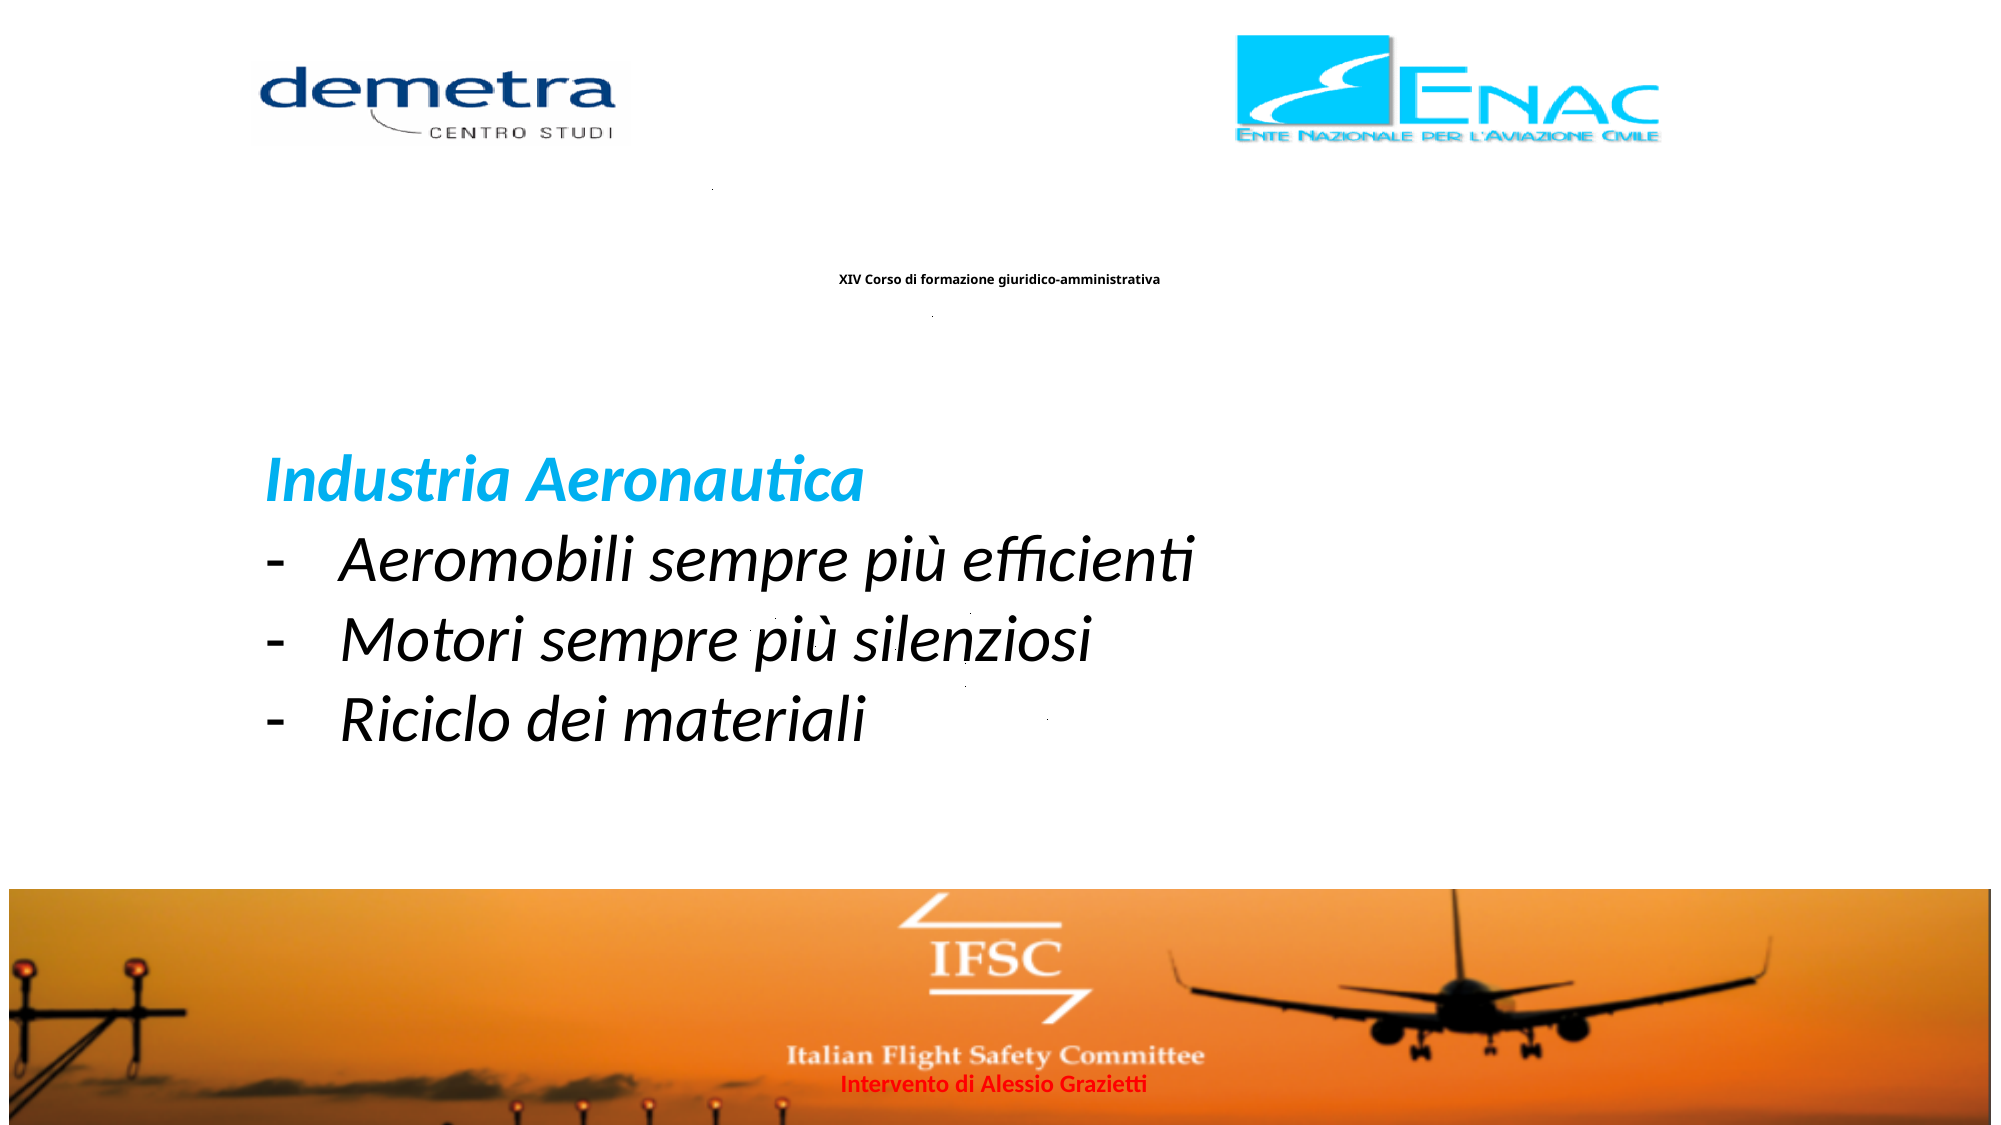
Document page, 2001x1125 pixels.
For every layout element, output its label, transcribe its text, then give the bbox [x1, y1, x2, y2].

title XIV Corso di formazione giuridico-amministrativa [249, 256, 1750, 353]
text_box Industria Aeronautica Aeromobili sempre più efficienti Motori sempre più silenziosi Riciclo dei materiali [249, 427, 1223, 767]
picture [9, 889, 1991, 1125]
subtitle Intervento di Alessio Grazietti [249, 1063, 1750, 1113]
picture [210, 6, 1790, 183]
